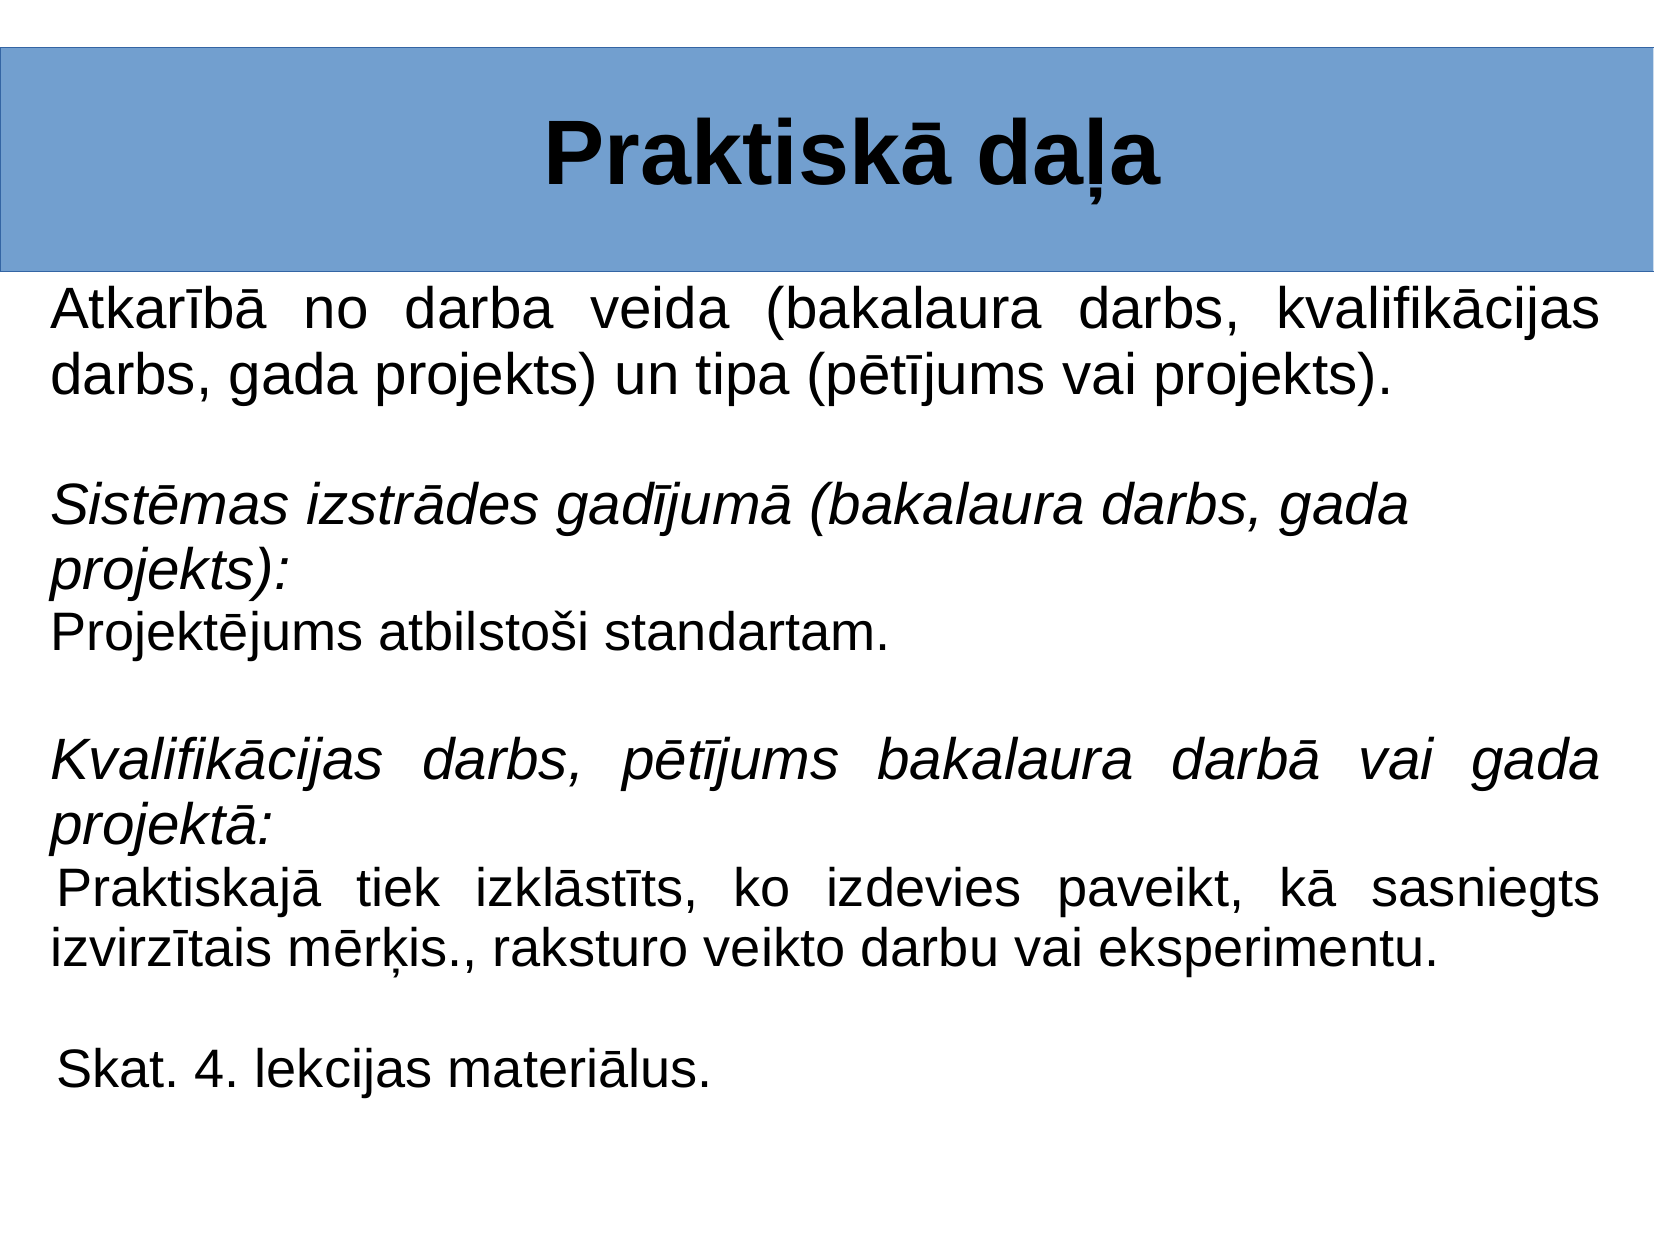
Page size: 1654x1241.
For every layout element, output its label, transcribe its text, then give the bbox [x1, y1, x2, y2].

text_box [0, 47, 1654, 272]
text_box Atkarībā no darba veida (bakalaura darbs, kvalifikācijas darbs, gada projekts) un tipa (pētījums vai projekts). Sistēmas izstrādes gadījumā (bakalaura darbs, gada projekts): Projektējums atbilstoši standartam. Kvalifikācijas darbs, pētījums bakalaura darbā vai gada projektā: Praktiskajā tiek izklāstīts, ko izdevies paveikt, kā sasniegts izvirzītais mērķis., raksturo veikto darbu vai eksperimentu. Skat. 4. lekcijas materiālus. [35, 268, 1619, 1236]
title Praktiskā daļa [82, 49, 1571, 257]
